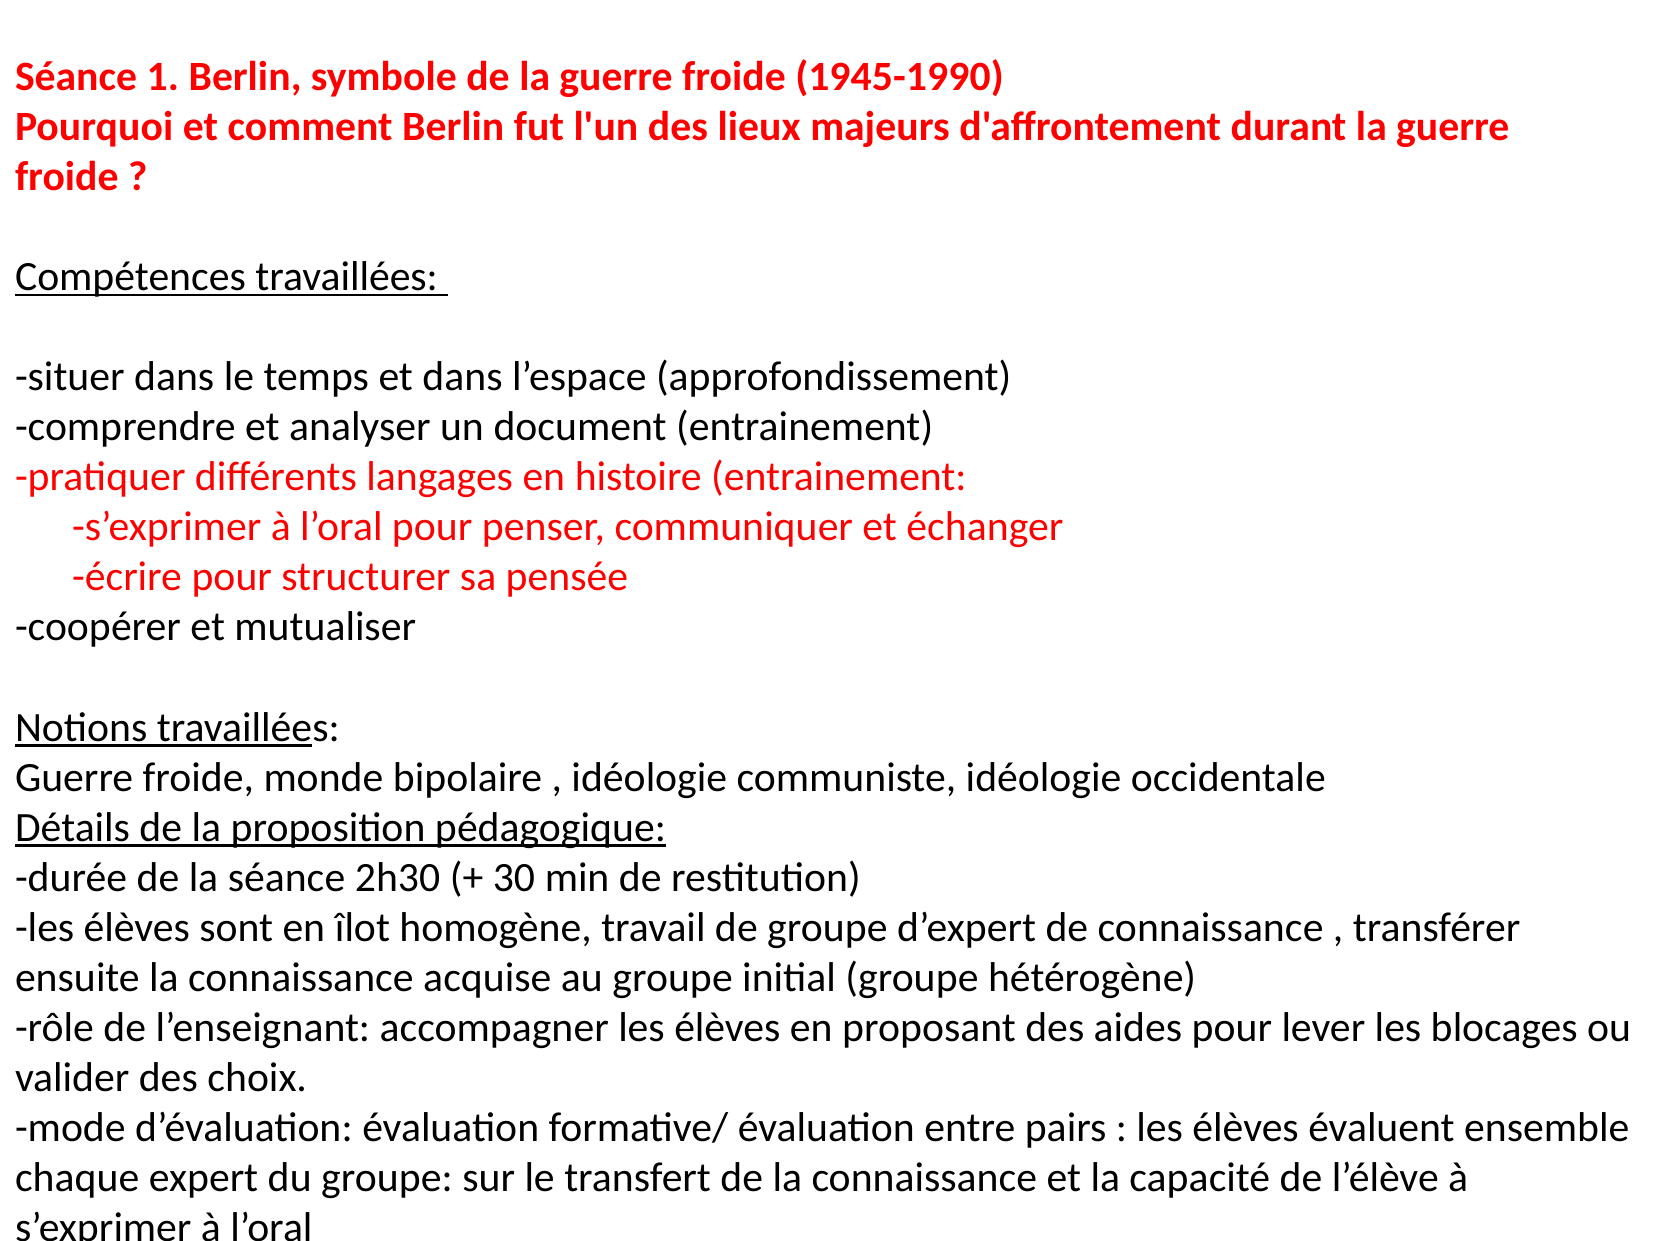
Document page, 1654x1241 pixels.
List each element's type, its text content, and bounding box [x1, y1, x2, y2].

text_box Séance 1. Berlin, symbole de la guerre froide (1945-1990) Pourquoi et comment Berlin fut l'un des lieux majeurs d'affrontement durant la guerre froide ? Compétences travaillées: -situer dans le temps et dans l’espace (approfondissement) -comprendre et analyser un document (entrainement) -pratiquer différents langages en histoire (entrainement: -s’exprimer à l’oral pour penser, communiquer et échanger -écrire pour structurer sa pensée -coopérer et mutualiser Notions travaillées: Guerre froide, monde bipolaire , idéologie communiste, idéologie occidentale Détails de la proposition pédagogique: -durée de la séance 2h30 (+ 30 min de restitution) -les élèves sont en îlot homogène, travail de groupe d’expert de connaissance , transférer ensuite la connaissance acquise au groupe initial (groupe hétérogène) -rôle de l’enseignant: accompagner les élèves en proposant des aides pour lever les blocages ou valider des choix. -mode d’évaluation: évaluation formative/ évaluation entre pairs : les élèves évaluent ensemble chaque expert du groupe: sur le transfert de la connaissance et la capacité de l’élève à s’exprimer à l’oral [0, 41, 1654, 1241]
